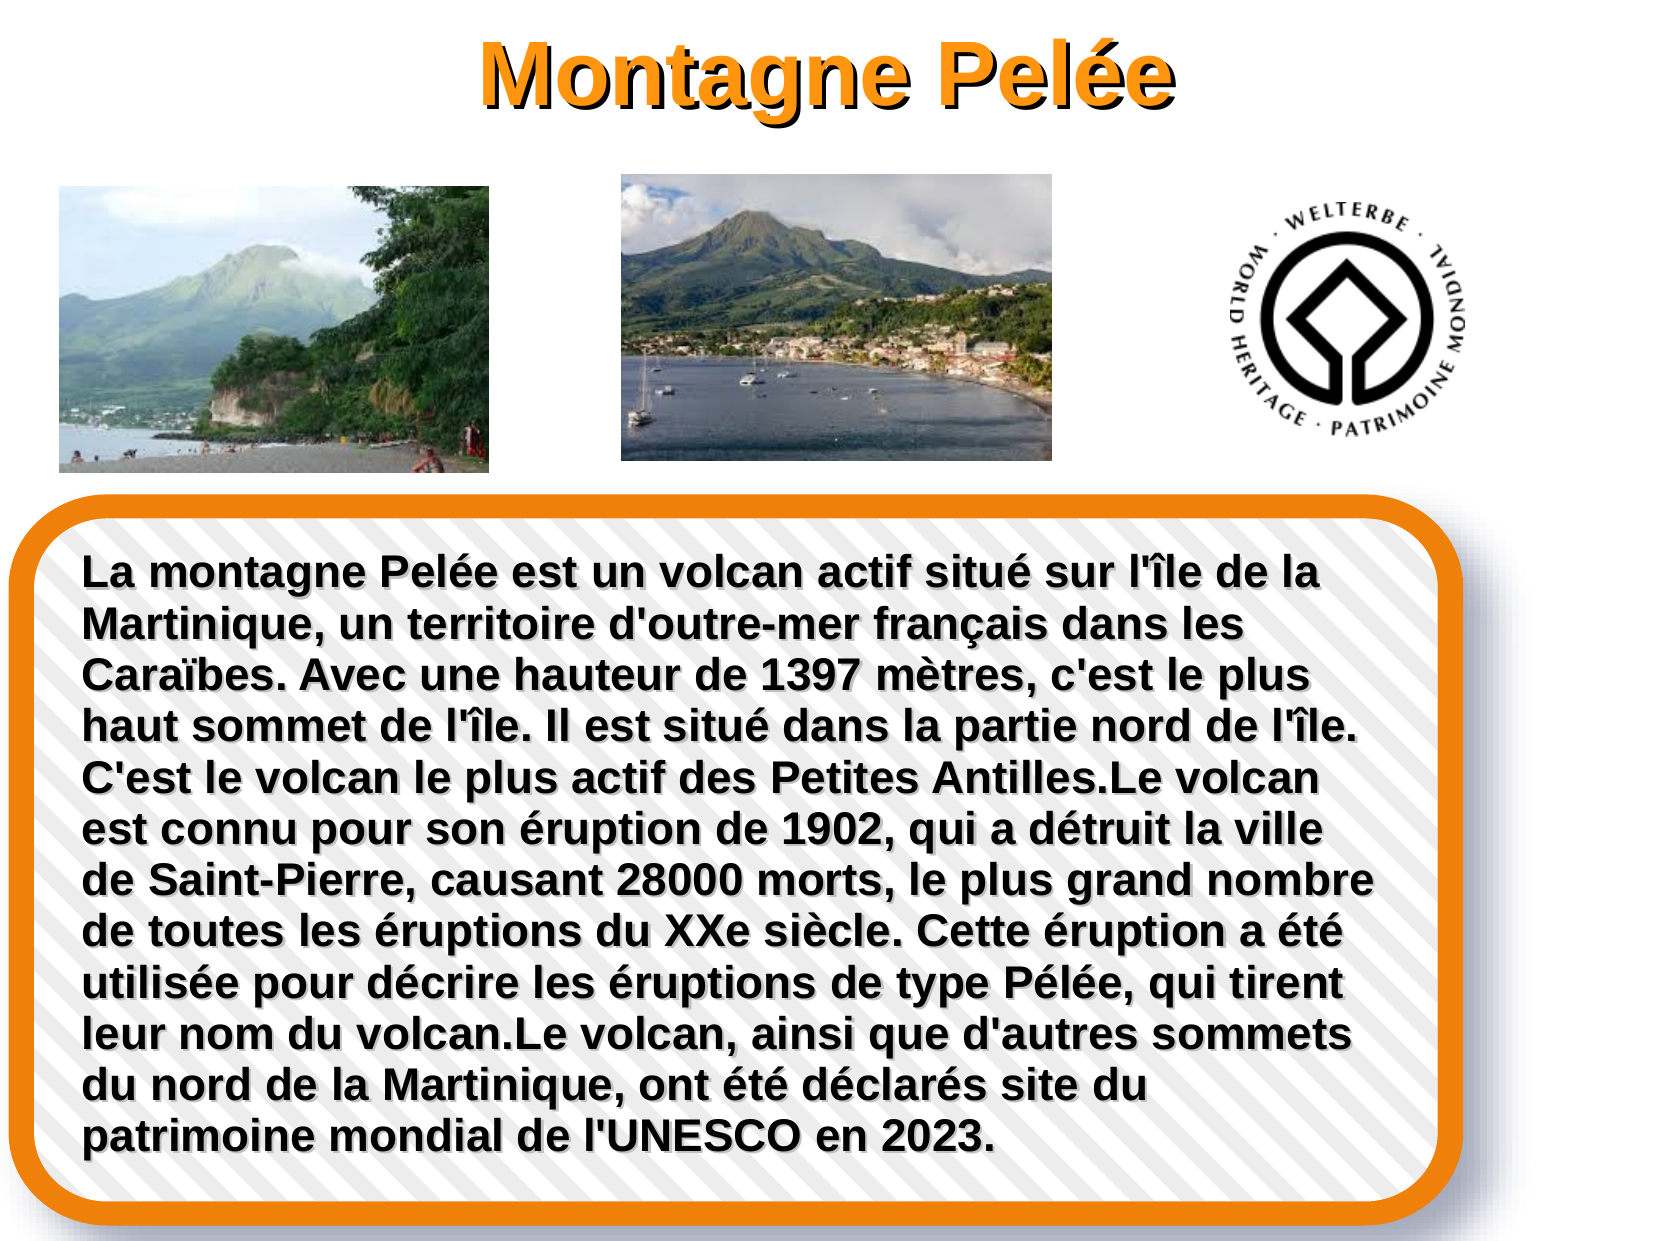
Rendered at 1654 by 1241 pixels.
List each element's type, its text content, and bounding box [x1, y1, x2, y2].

text_box La montagne Pelée est un volcan actif situé sur l'île de la Martinique, un territoire d'outre-mer français dans les Caraïbes. Avec une hauteur de 1397 mètres, c'est le plus haut sommet de l'île. Il est situé dans la partie nord de l'île. C'est le volcan le plus actif des Petites Antilles.Le volcan est connu pour son éruption de 1902, qui a détruit la ville de Saint-Pierre, causant 28000 morts, le plus grand nombre de toutes les éruptions du XXe siècle. Cette éruption a été utilisée pour décrire les éruptions de type Pélée, qui tirent leur nom du volcan.Le volcan, ainsi que d'autres sommets du nord de la Martinique, ont été déclarés site du patrimoine mondial de l'UNESCO en 2023. [67, 539, 1406, 1182]
picture [1230, 202, 1465, 438]
title Montagne Pelée [82, 0, 1571, 178]
picture [0, 174, 1595, 1241]
